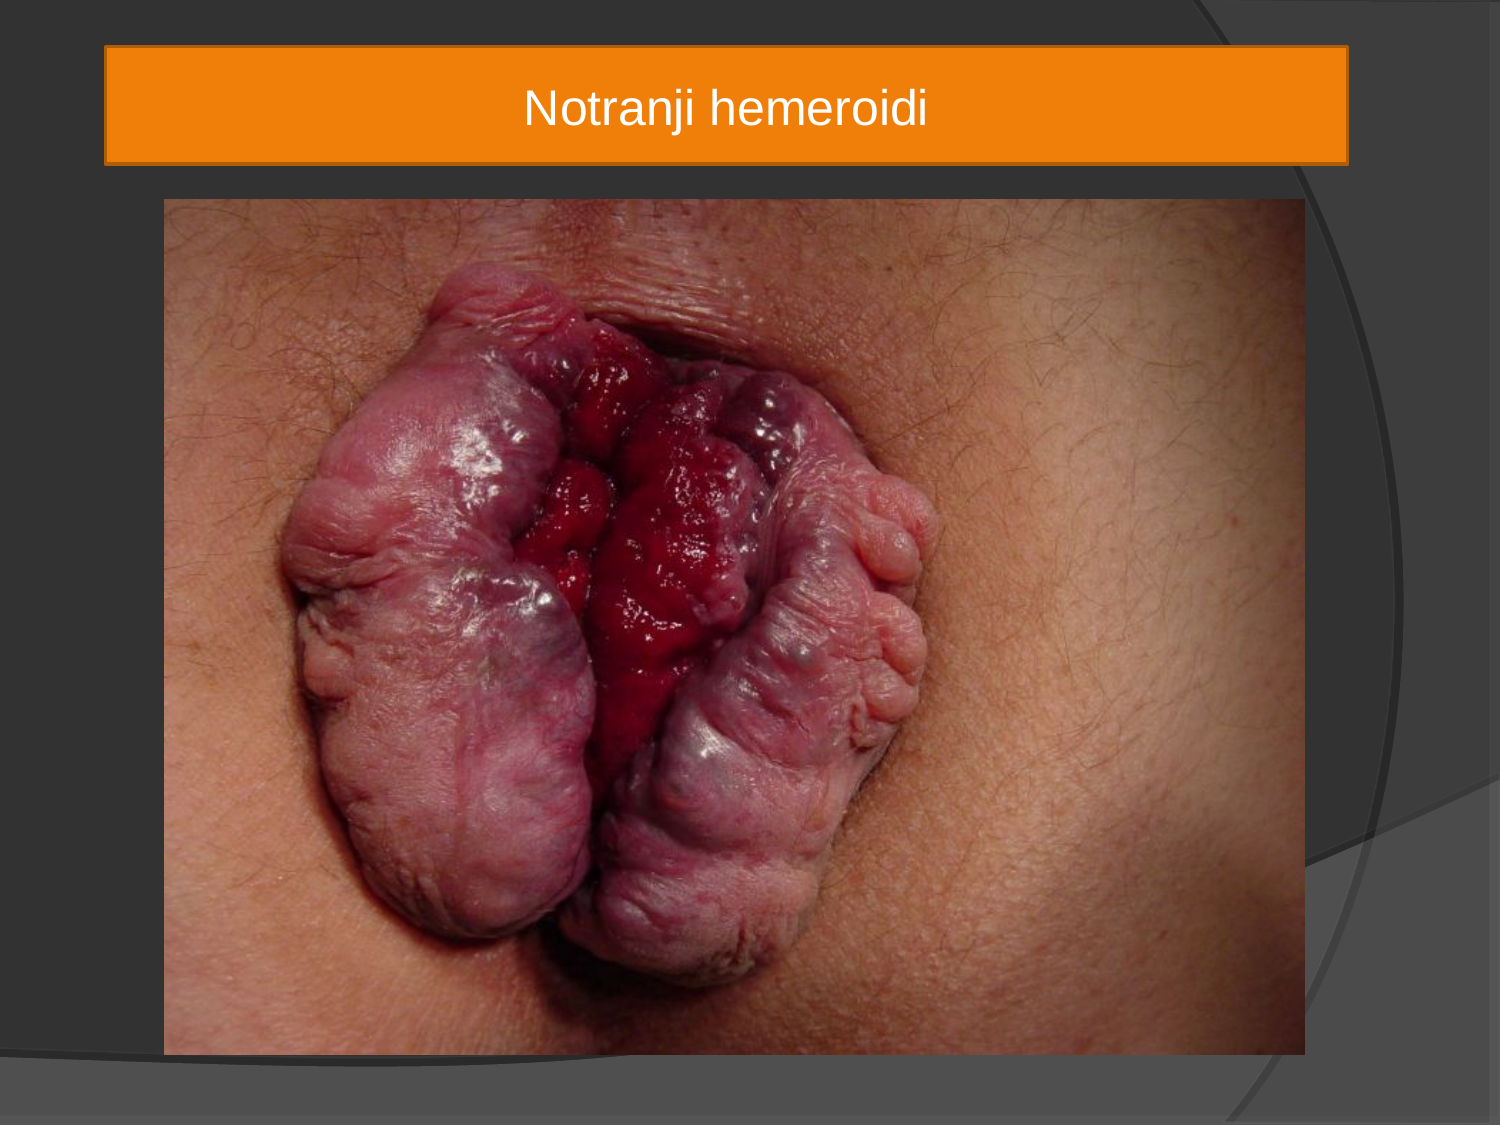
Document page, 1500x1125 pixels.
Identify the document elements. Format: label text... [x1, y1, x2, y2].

picture [164, 199, 1305, 1055]
text_box Notranji hemeroidi [105, 46, 1348, 164]
